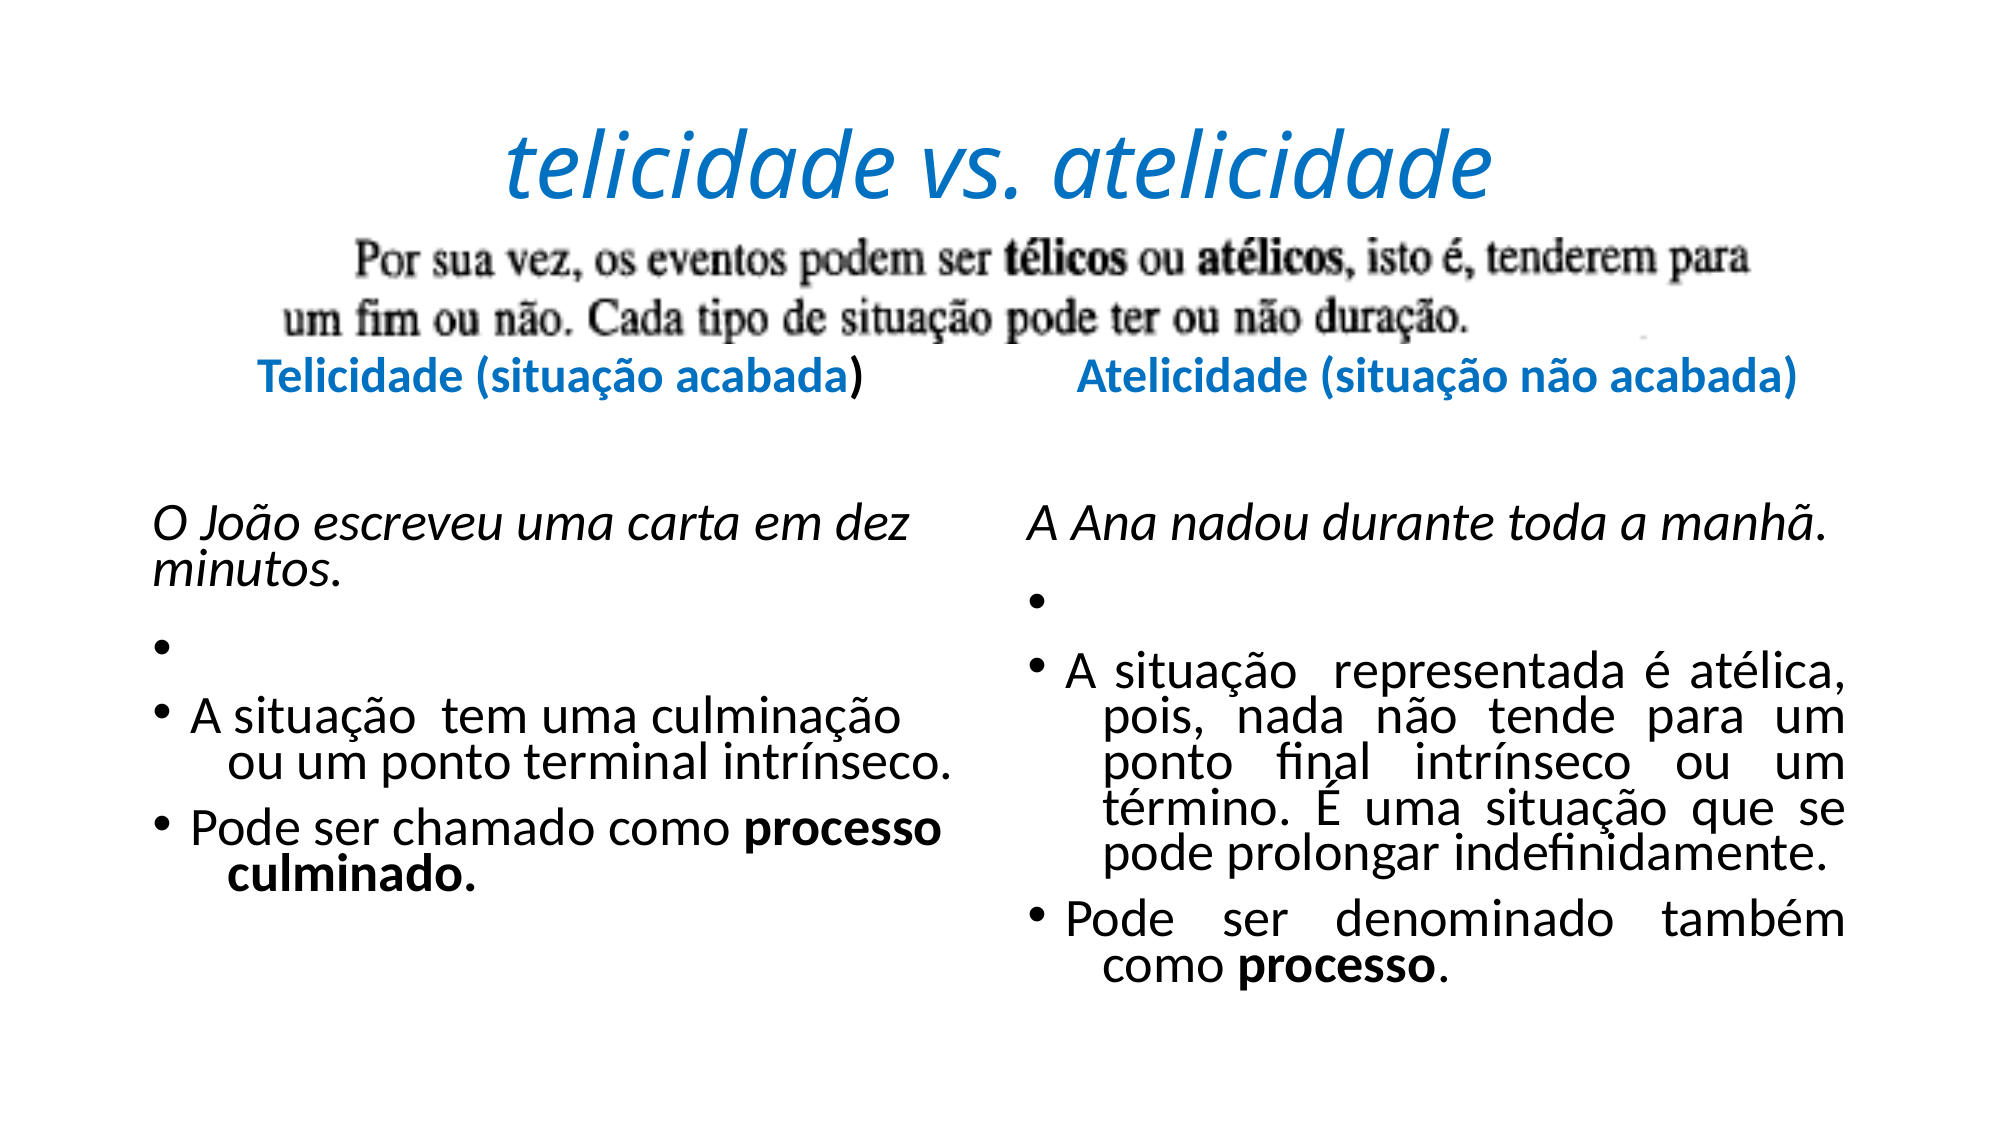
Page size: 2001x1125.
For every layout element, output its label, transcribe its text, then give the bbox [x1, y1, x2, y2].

picture [162, 237, 1764, 344]
list Telicidade (situação acabada) [137, 275, 984, 410]
title telicidade vs. atelicidade [137, 59, 1863, 275]
list O João escreveu uma carta em dez minutos. A situação tem uma culminação ou um ponto terminal intrínseco. Pode ser chamado como processo culminado. [137, 410, 984, 1016]
list A Ana nadou durante toda a manhã. A situação representada é atélica, pois, nada não tende para um ponto final intrínseco ou um término. É uma situação que se pode prolongar indefinidamente. Pode ser denominado também como processo. [1012, 410, 1863, 1016]
list Atelicidade (situação não acabada) [1012, 275, 1863, 410]
